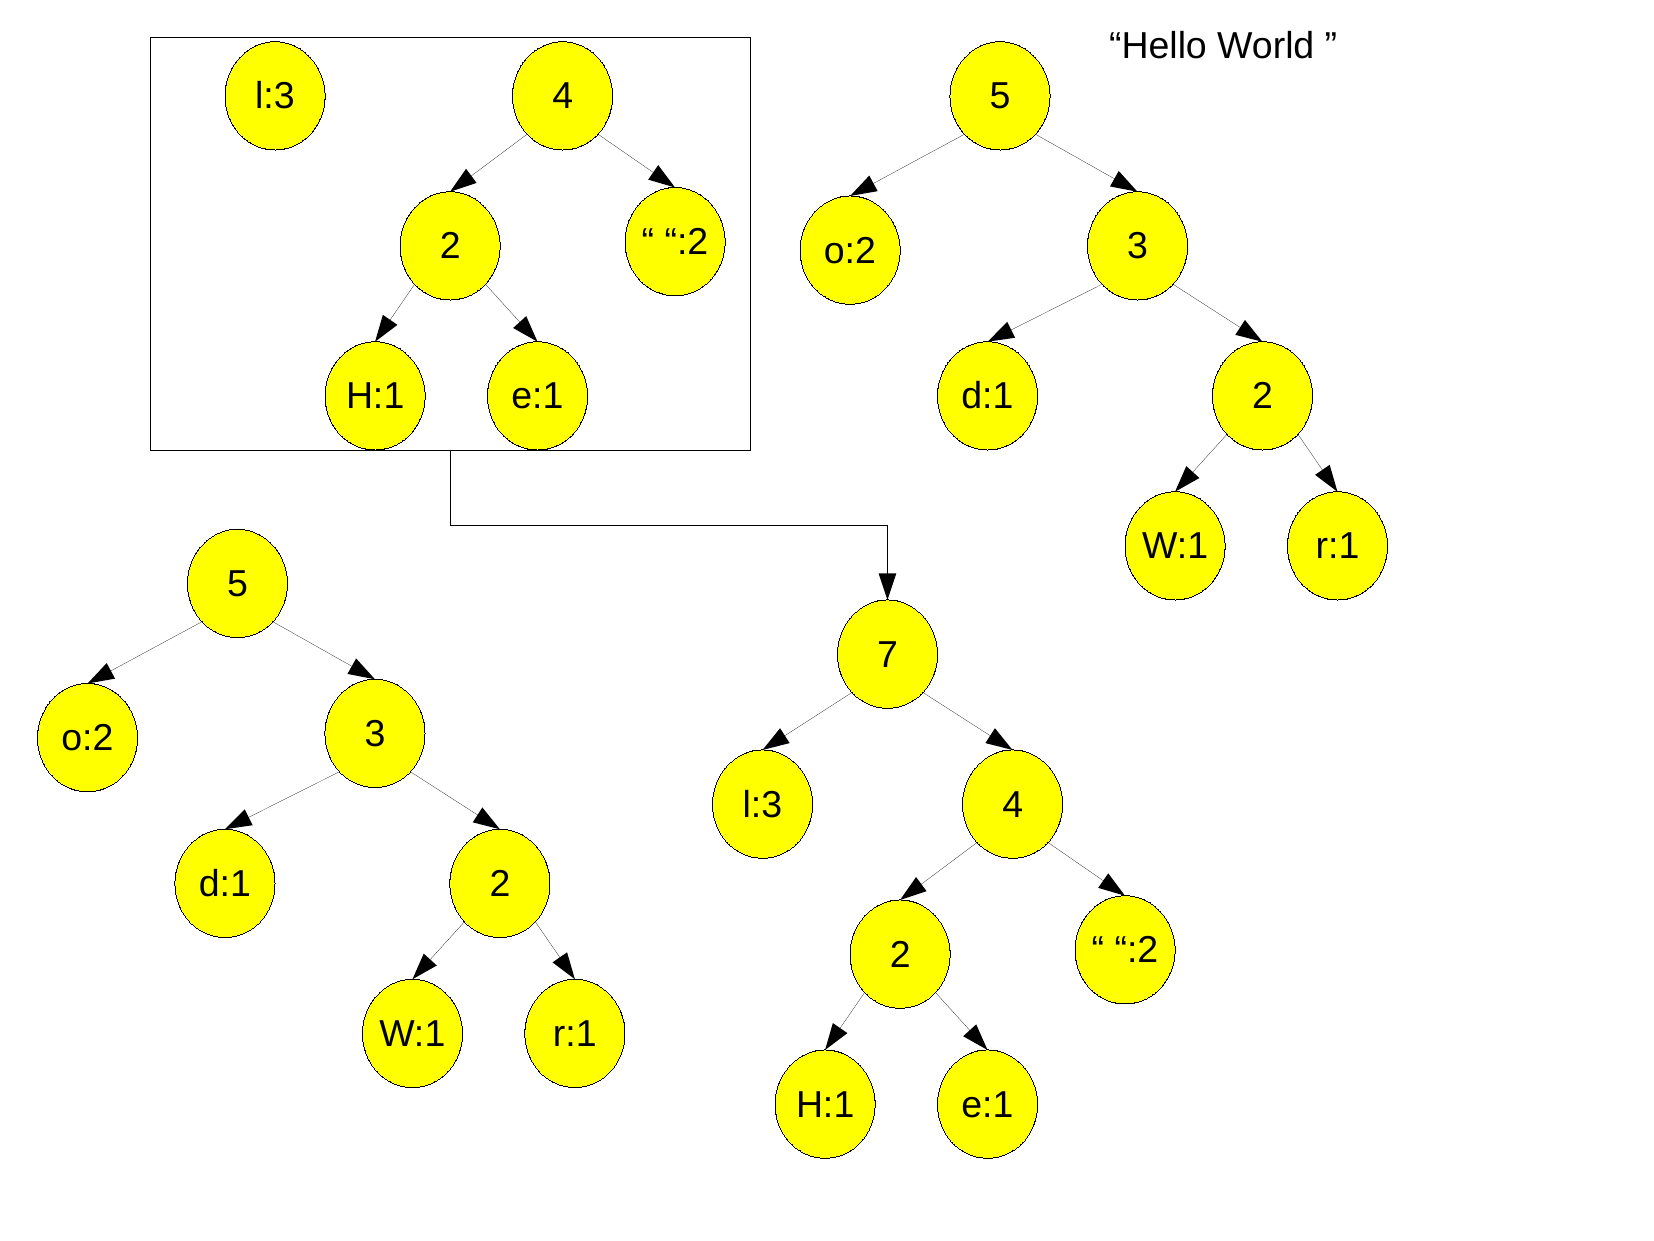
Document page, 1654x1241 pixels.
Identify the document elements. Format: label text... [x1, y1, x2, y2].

text_box 7 [837, 599, 938, 709]
text_box 5 [949, 41, 1051, 151]
text_box H:1 [775, 1049, 876, 1159]
text_box d:1 [937, 341, 1038, 451]
text_box “Hello World ” [1094, 16, 1388, 76]
text_box 4 [962, 749, 1063, 859]
text_box 3 [1087, 191, 1188, 301]
text_box r:1 [524, 979, 625, 1088]
text_box 5 [187, 529, 288, 638]
text_box 2 [850, 899, 951, 1009]
text_box d:1 [174, 829, 276, 938]
text_box r:1 [1287, 491, 1388, 601]
text_box e:1 [937, 1049, 1038, 1159]
text_box W:1 [1125, 491, 1226, 601]
text_box l:3 [712, 749, 813, 859]
text_box o:2 [800, 195, 901, 305]
text_box [150, 37, 751, 451]
text_box 2 [449, 829, 550, 938]
text_box 3 [324, 679, 426, 788]
text_box 2 [1212, 341, 1313, 451]
text_box W:1 [362, 979, 463, 1088]
text_box “ “:2 [1075, 895, 1176, 1004]
text_box o:2 [37, 683, 138, 792]
